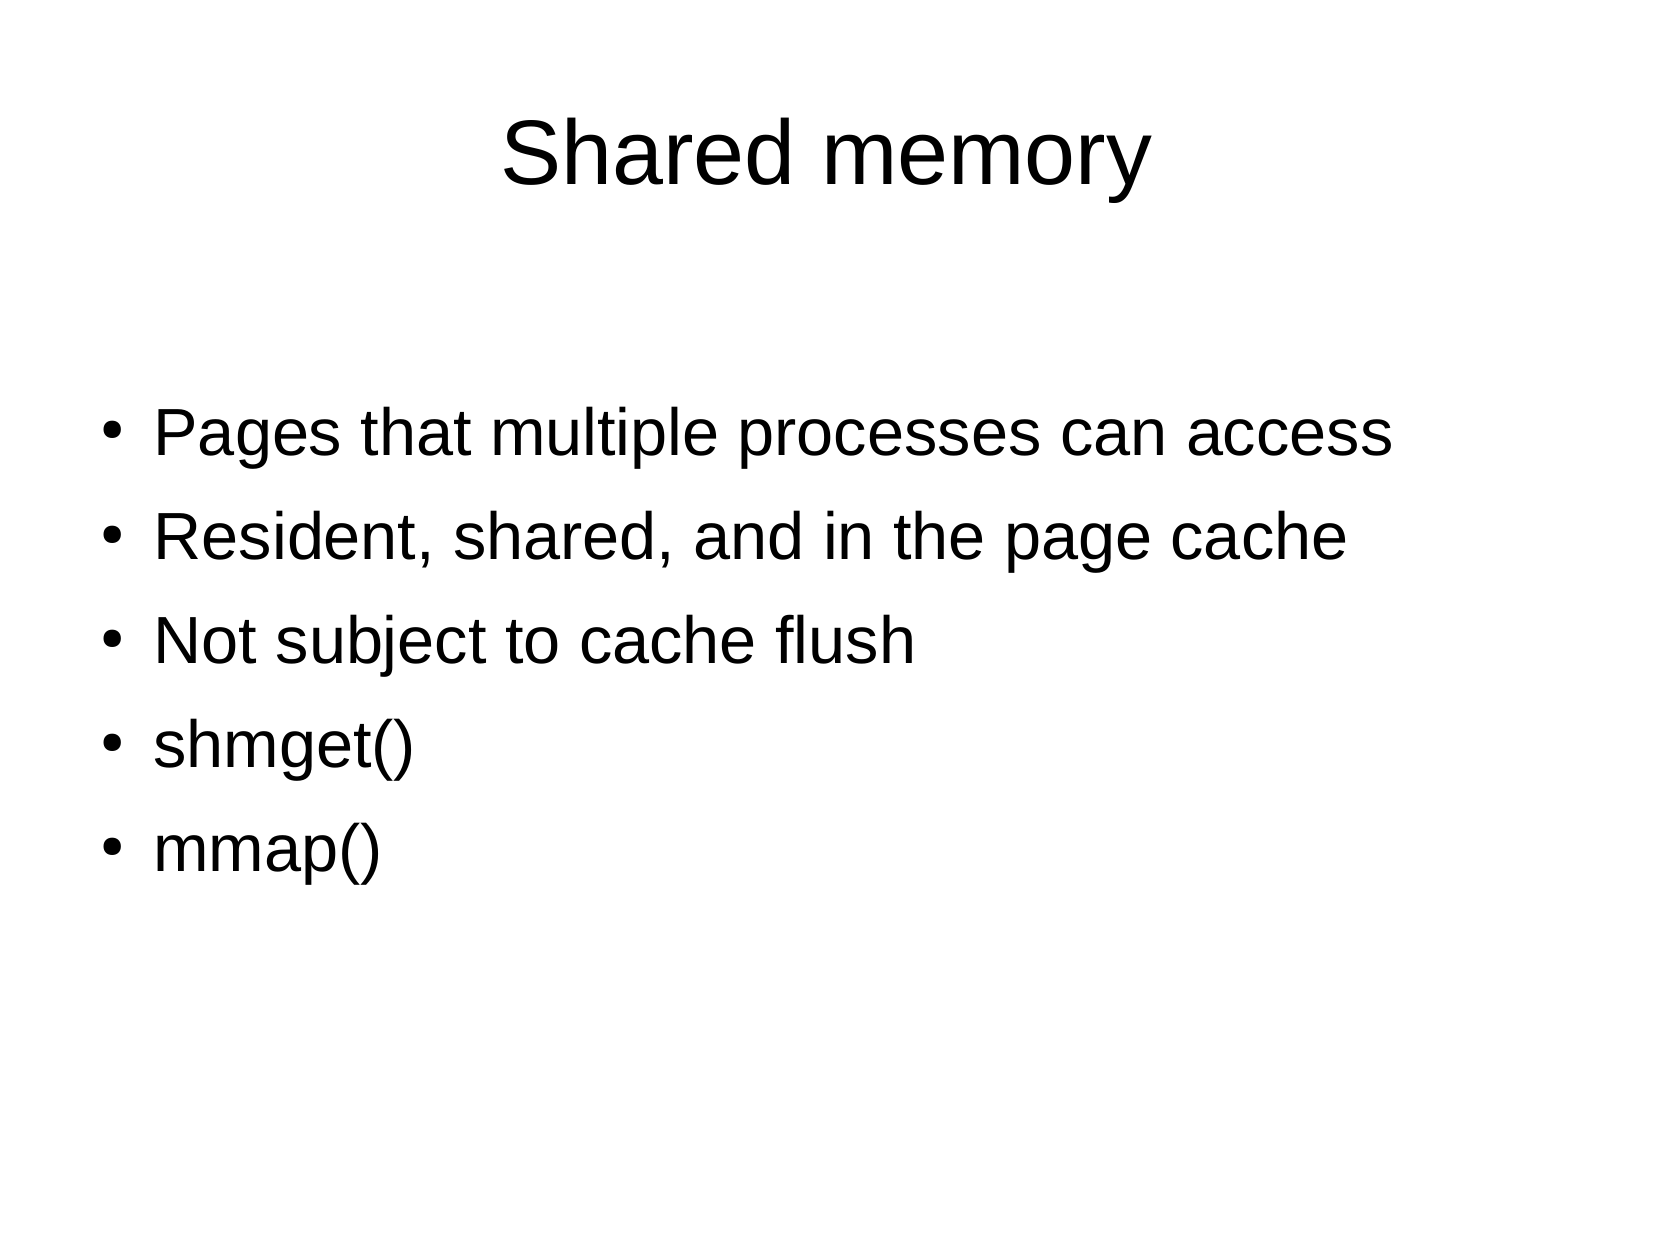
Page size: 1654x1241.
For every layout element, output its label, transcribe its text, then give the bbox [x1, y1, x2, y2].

title Shared memory [82, 49, 1571, 257]
list Pages that multiple processes can access Resident, shared, and in the page cache Not subject to cache flush shmget() mmap() [82, 290, 1571, 887]
